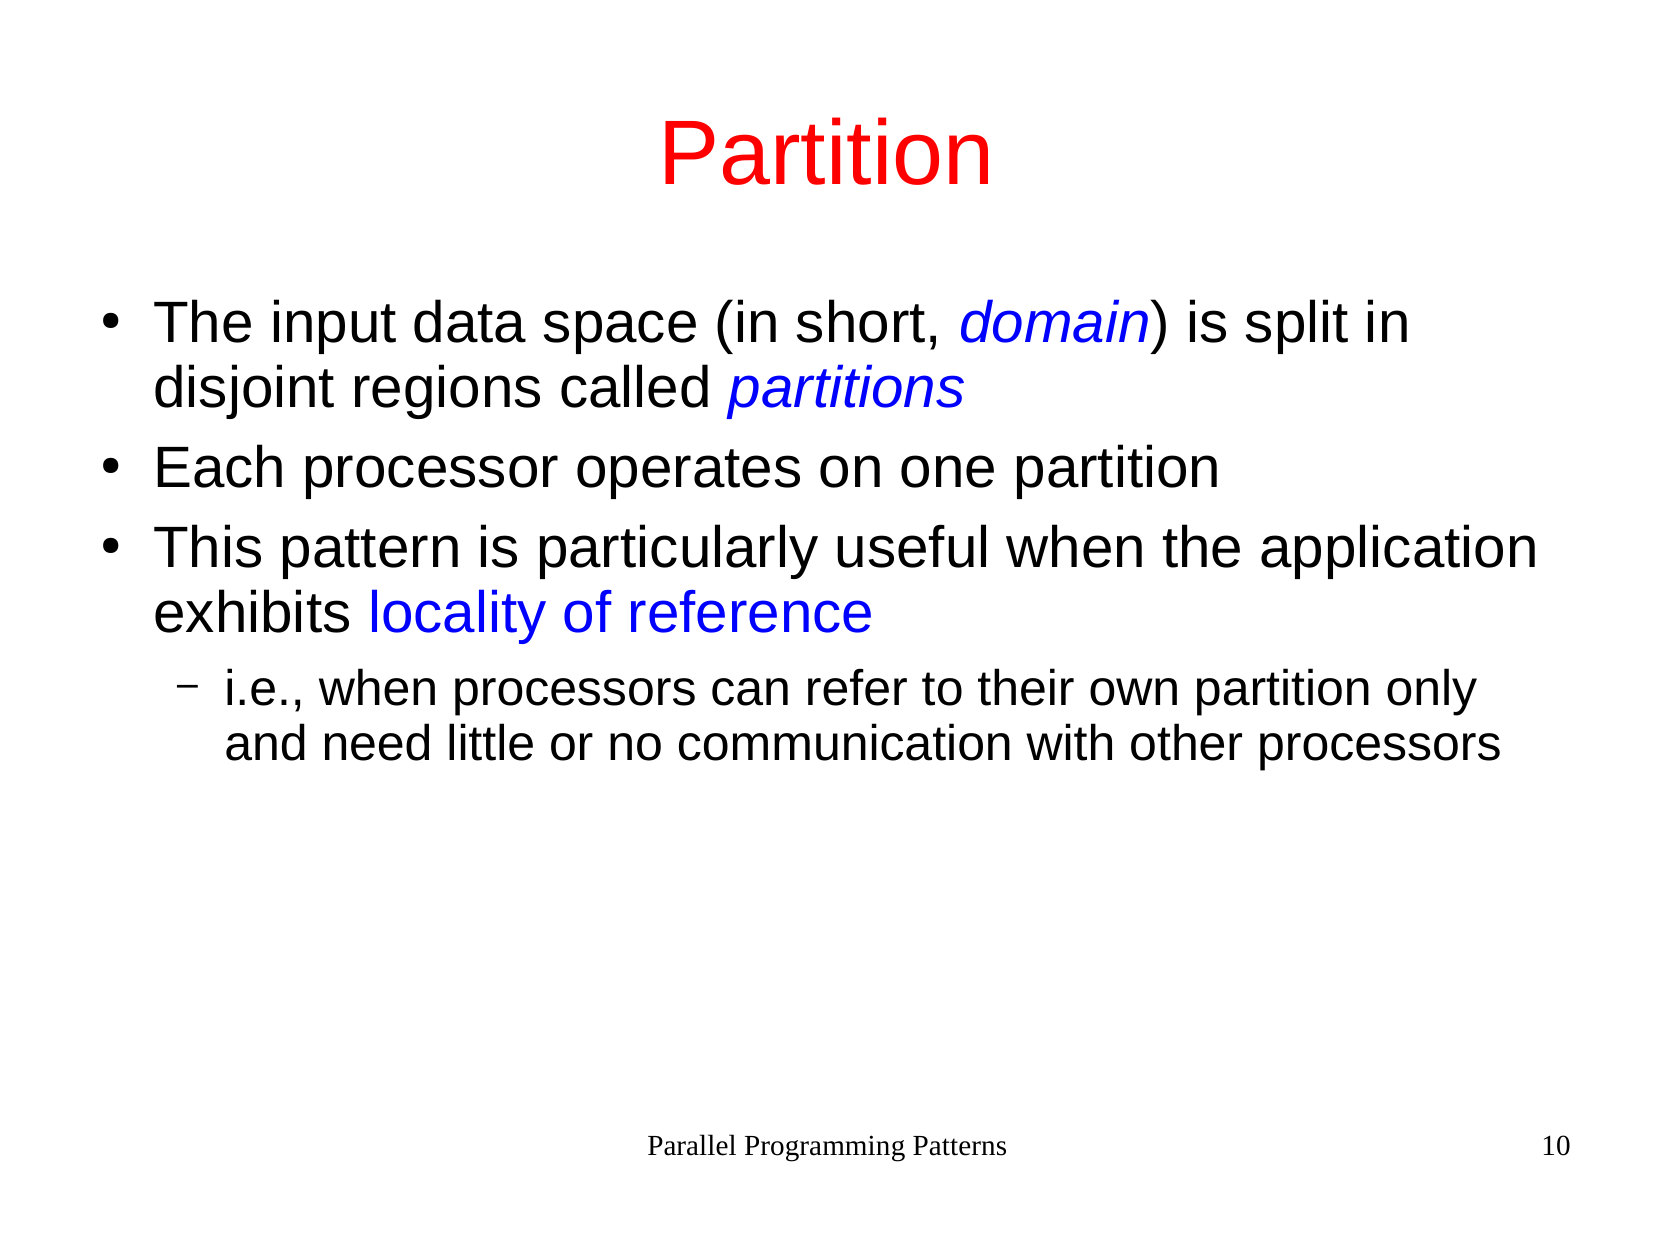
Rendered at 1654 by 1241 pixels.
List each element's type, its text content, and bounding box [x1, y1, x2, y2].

title Partition [82, 49, 1571, 257]
list The input data space (in short, domain) is split in disjoint regions called partitions Each processor operates on one partition This pattern is particularly useful when the application exhibits locality of reference i.e., when processors can refer to their own partition only and need little or no communication with other processors [82, 290, 1571, 1109]
